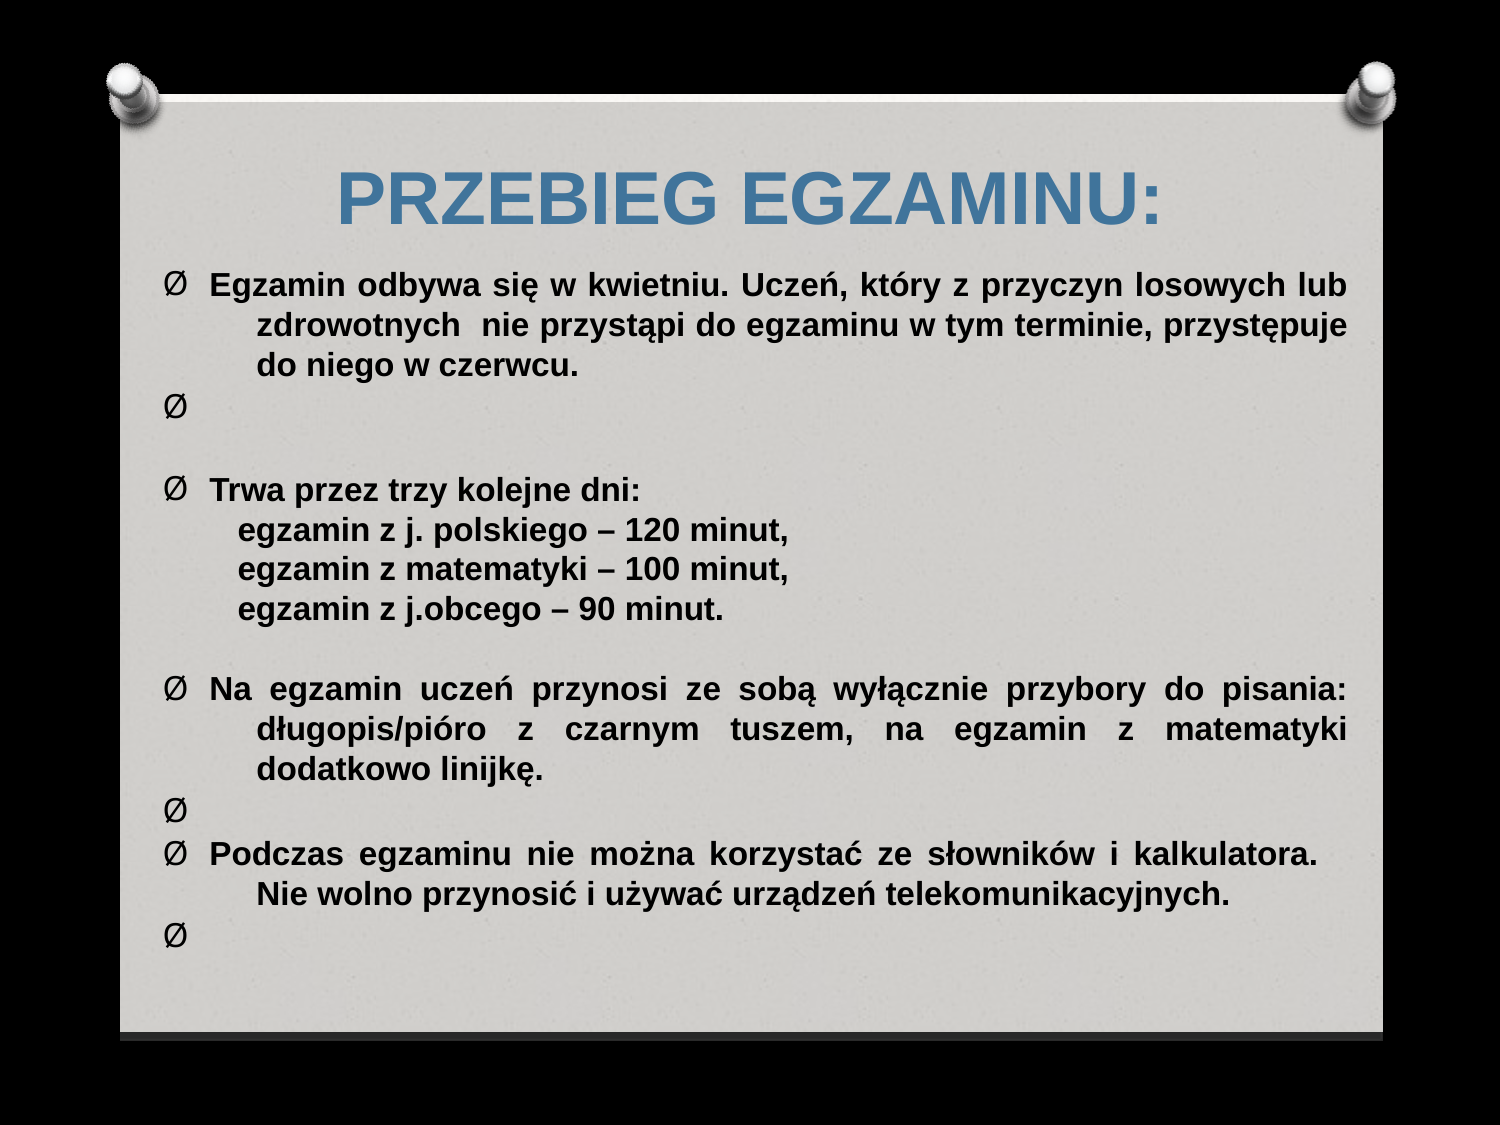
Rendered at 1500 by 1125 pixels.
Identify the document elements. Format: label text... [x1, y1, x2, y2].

title PRZEBIEG EGZAMINU: [179, 134, 1323, 255]
text_box Egzamin odbywa się w kwietniu. Uczeń, który z przyczyn losowych lub zdrowotnych nie przystąpi do egzaminu w tym terminie, przystępuje do niego w czerwcu. Trwa przez trzy kolejne dni: egzamin z j. polskiego – 120 minut, egzamin z matematyki – 100 minut, egzamin z j.obcego – 90 minut. Na egzamin uczeń przynosi ze sobą wyłącznie przybory do pisania: długopis/pióro z czarnym tuszem, na egzamin z matematyki dodatkowo linijkę. Podczas egzaminu nie można korzystać ze słowników i kalkulatora. Nie wolno przynosić i używać urządzeń telekomunikacyjnych. [147, 255, 1365, 958]
